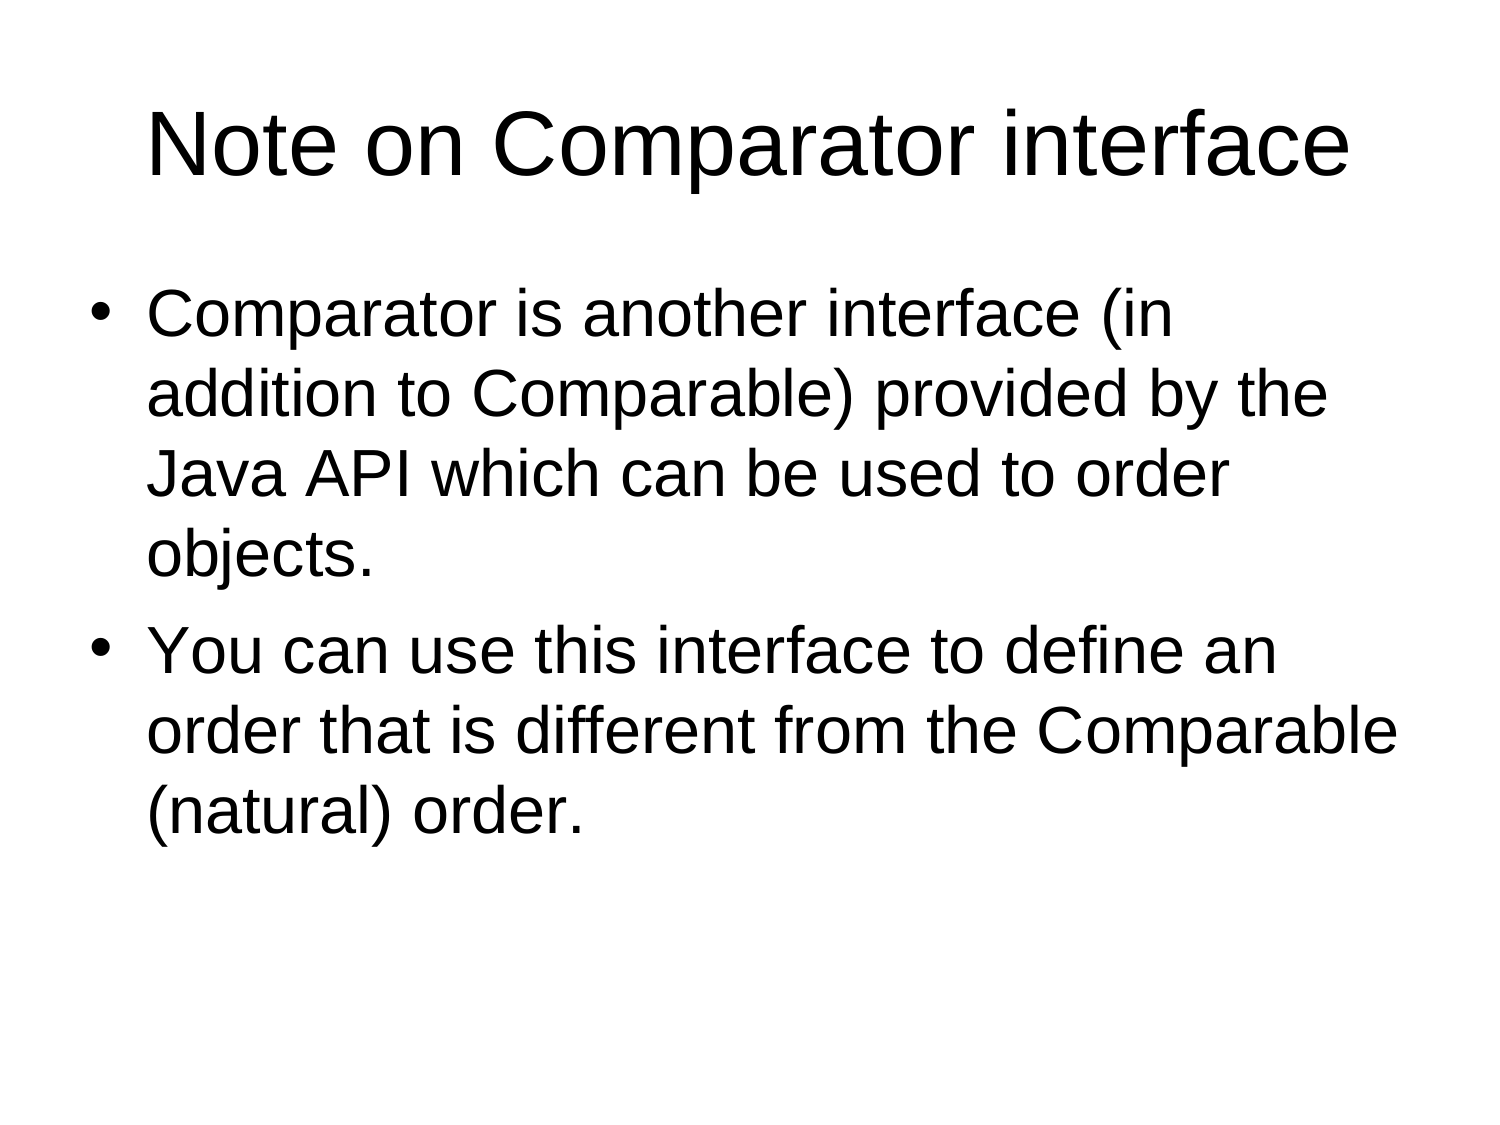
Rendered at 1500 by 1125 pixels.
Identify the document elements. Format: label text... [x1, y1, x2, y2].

title Note on Comparator interface [75, 45, 1426, 233]
list Comparator is another interface (in addition to Comparable) provided by the Java API which can be used to order objects. You can use this interface to define an order that is different from the Comparable (natural) order. [75, 262, 1426, 1006]
